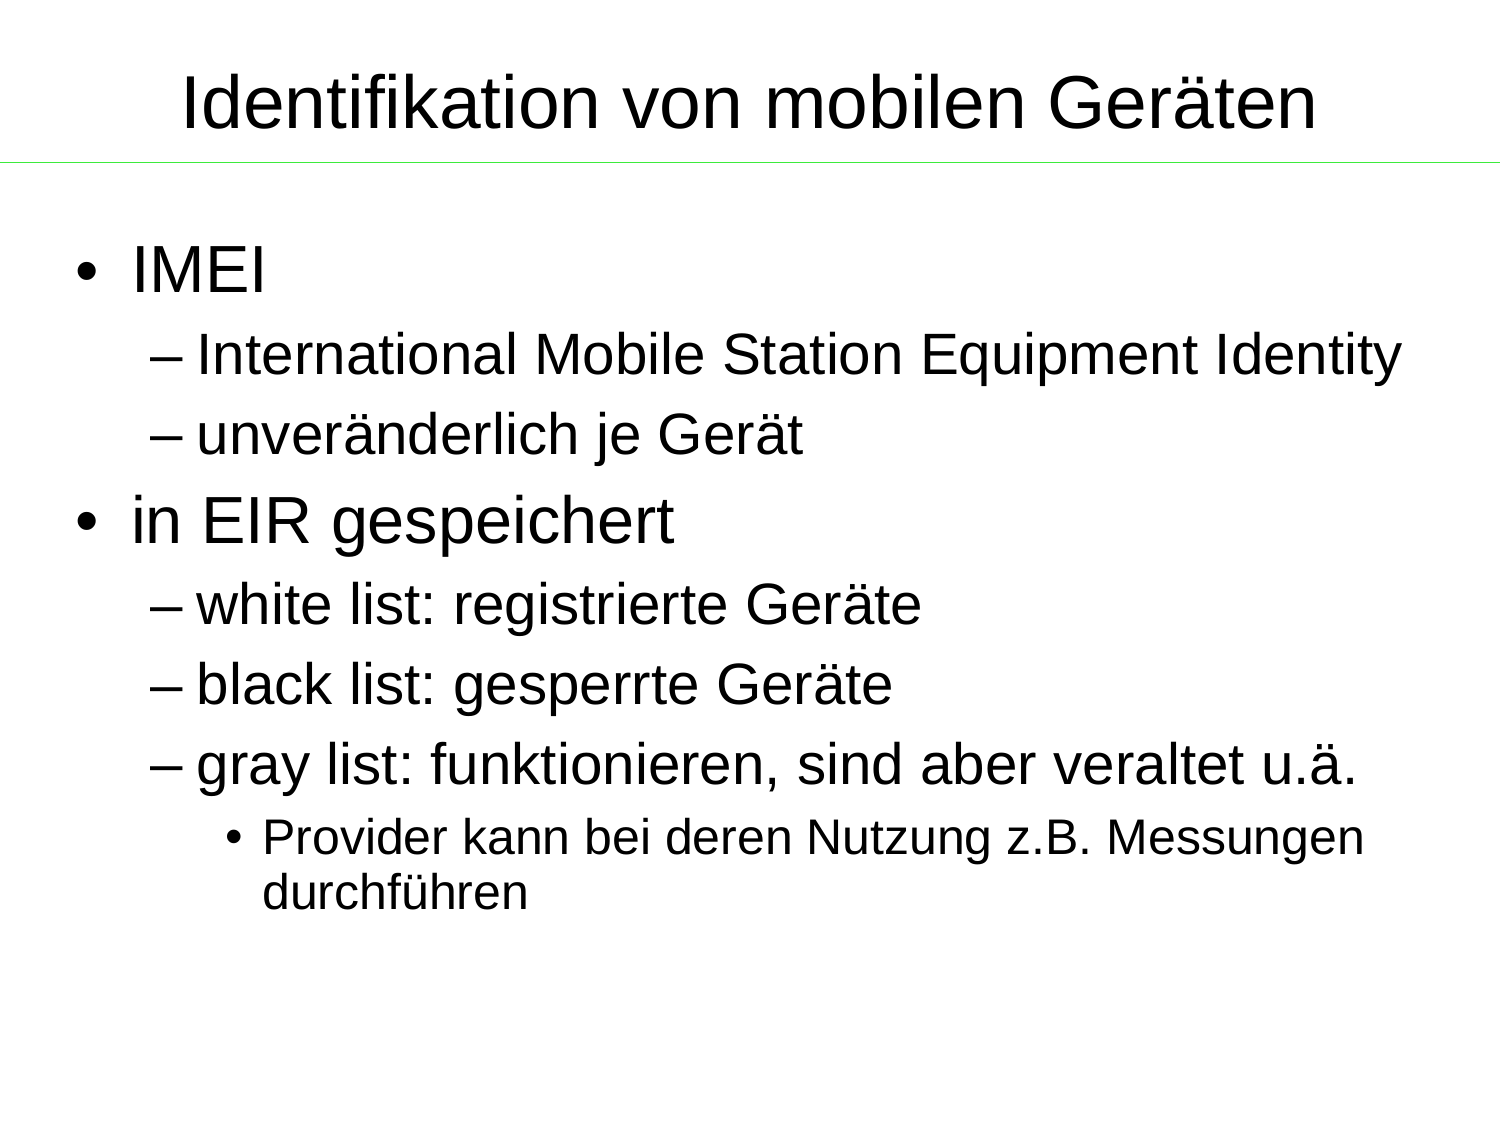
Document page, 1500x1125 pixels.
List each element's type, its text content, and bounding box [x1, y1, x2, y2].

title Identifikation von mobilen Geräten [75, 49, 1426, 156]
list IMEI International Mobile Station Equipment Identity unveränderlich je Gerät in EIR gespeichert white list: registrierte Geräte black list: gesperrte Geräte gray list: funktionieren, sind aber veraltet u.ä. Provider kann bei deren Nutzung z.B. Messungen durchführen [75, 232, 1426, 1001]
